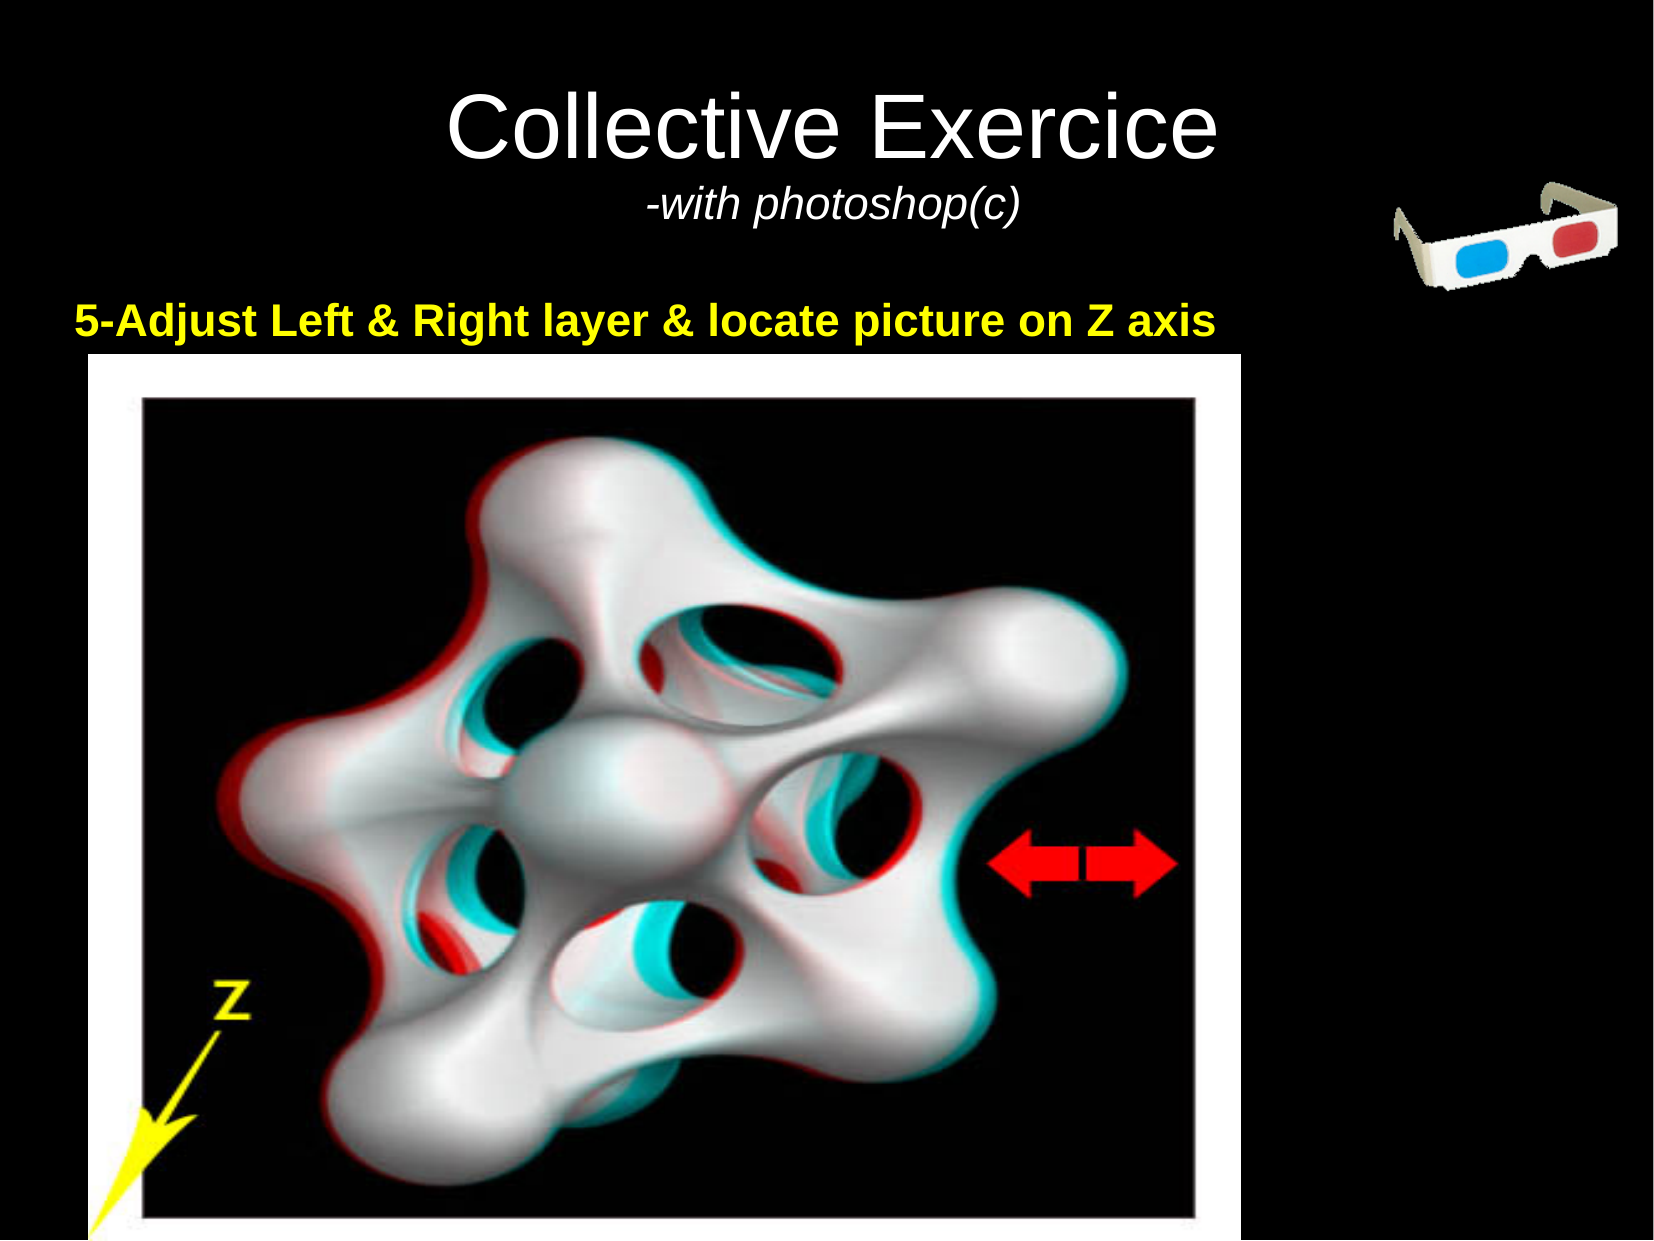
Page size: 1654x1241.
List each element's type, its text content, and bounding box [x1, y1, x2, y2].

title Collective Exercice -with photoshop(c) [89, 59, 1578, 246]
text_box 5-Adjust Left & Right layer & locate picture on Z axis [59, 287, 1595, 355]
picture [88, 354, 1241, 1241]
picture [1388, 176, 1625, 296]
